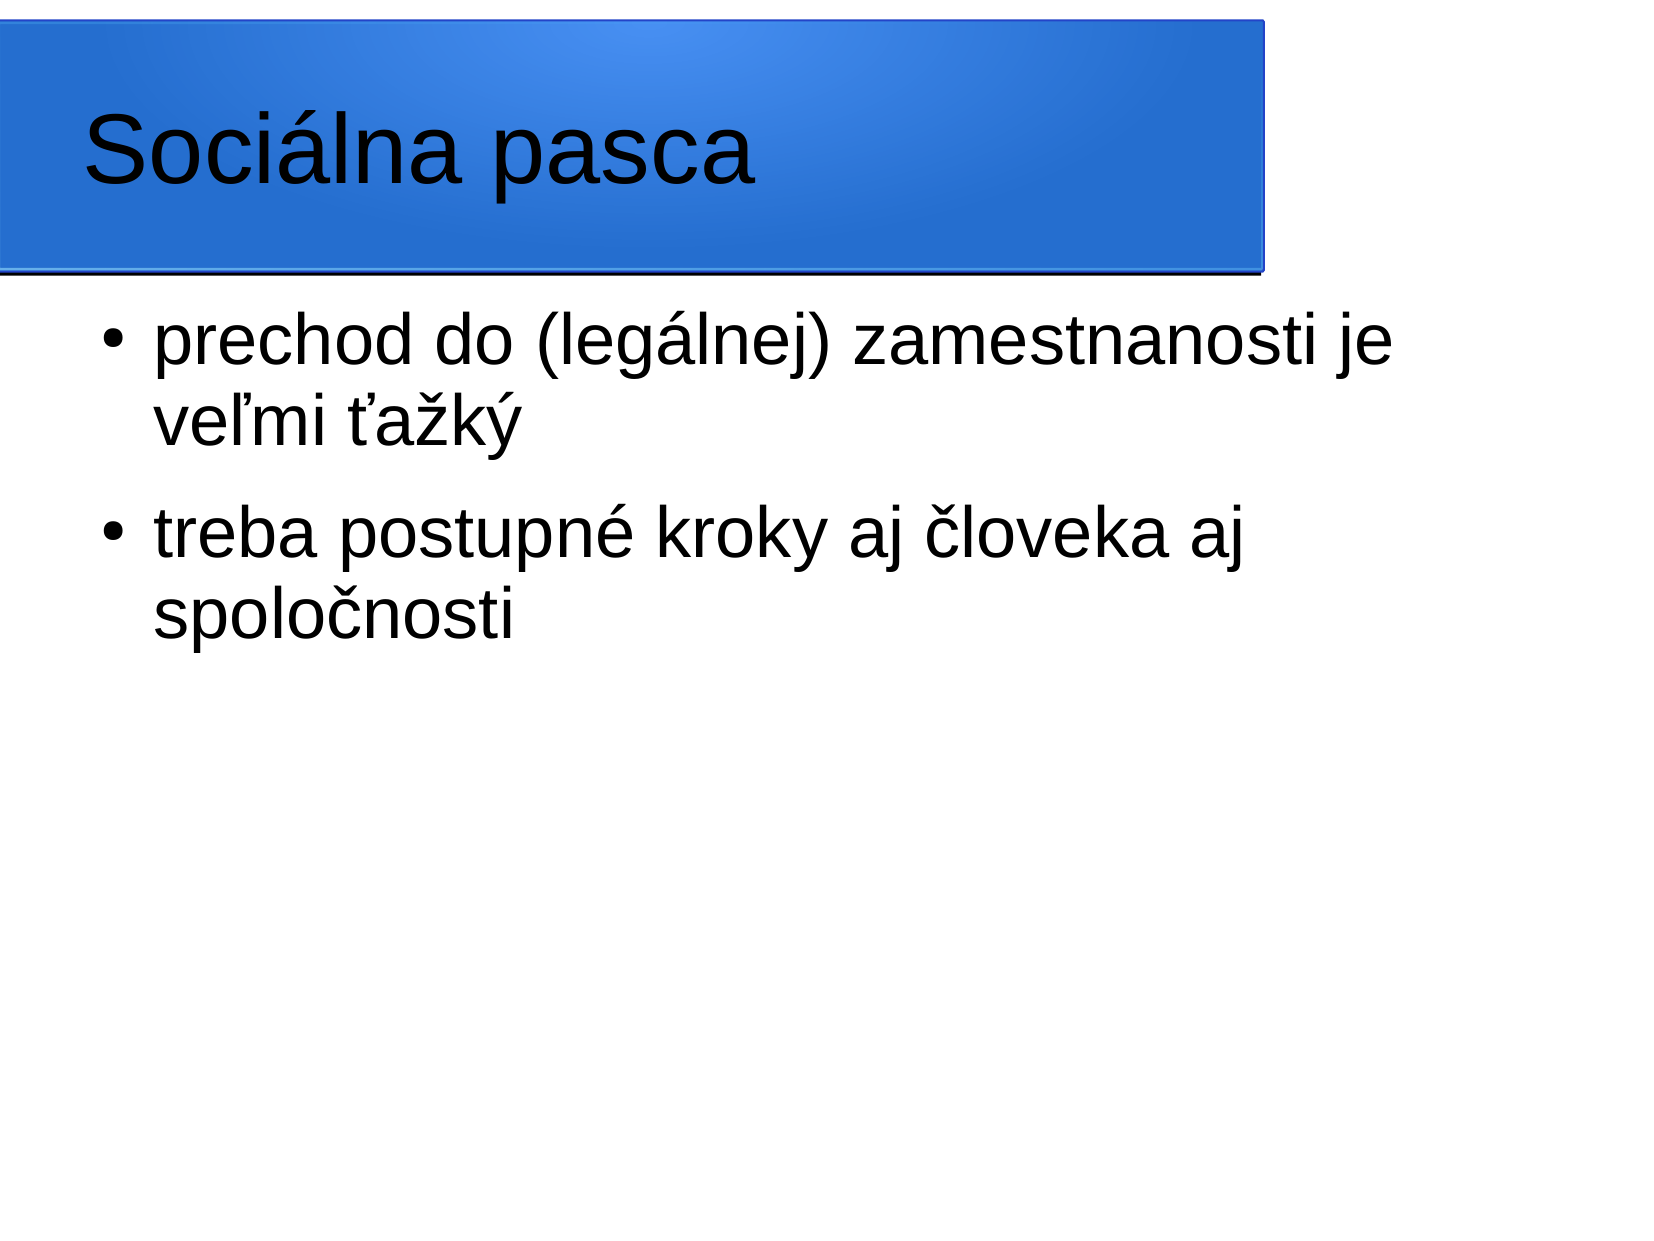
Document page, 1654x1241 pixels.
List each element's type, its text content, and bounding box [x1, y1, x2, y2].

list prechod do (legálnej) zamestnanosti je veľmi ťažký treba postupné kroky aj človeka aj spoločnosti [82, 299, 1571, 1019]
title Sociálna pasca [82, 47, 1235, 252]
